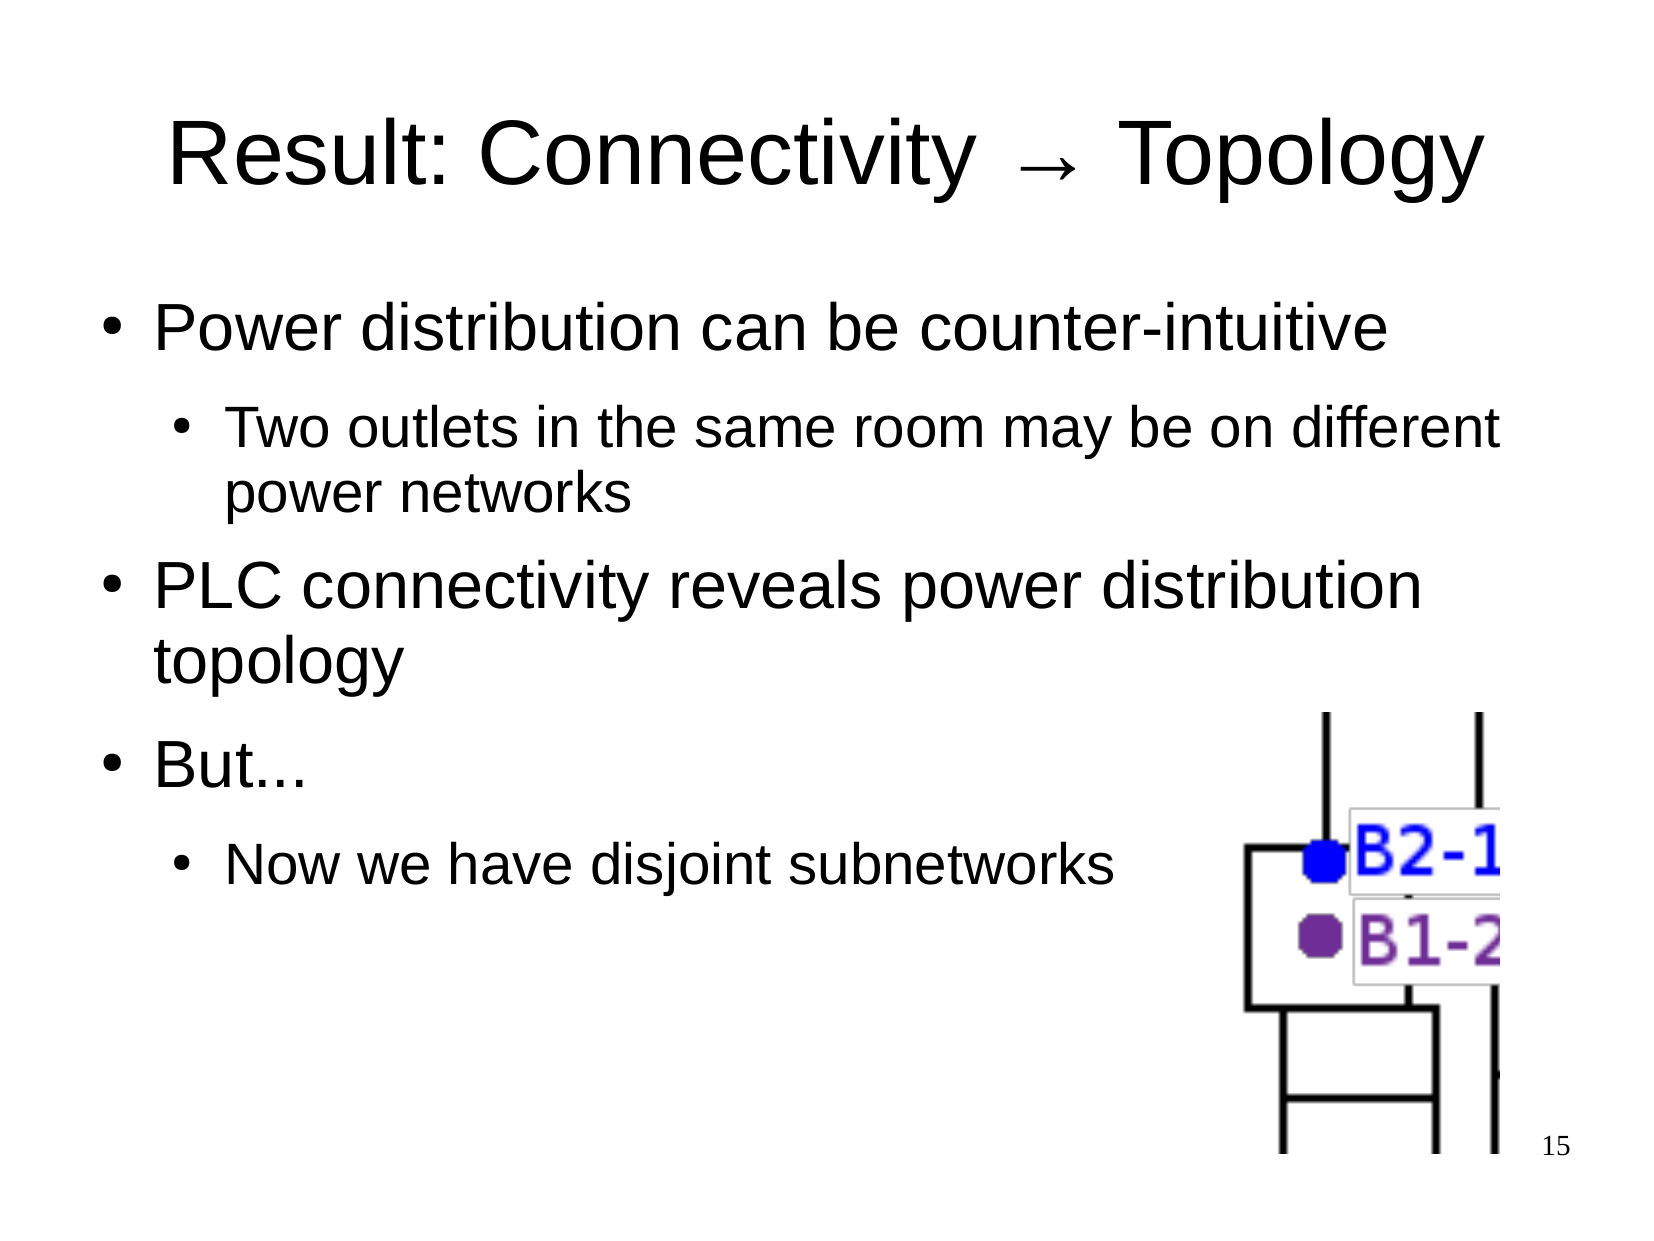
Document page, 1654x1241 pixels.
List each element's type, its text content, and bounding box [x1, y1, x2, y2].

picture [1222, 712, 1501, 1154]
title Result: Connectivity → Topology [82, 49, 1571, 257]
list Power distribution can be counter-intuitive Two outlets in the same room may be on different power networks PLC connectivity reveals power distribution topology But... Now we have disjoint subnetworks [82, 290, 1571, 1109]
